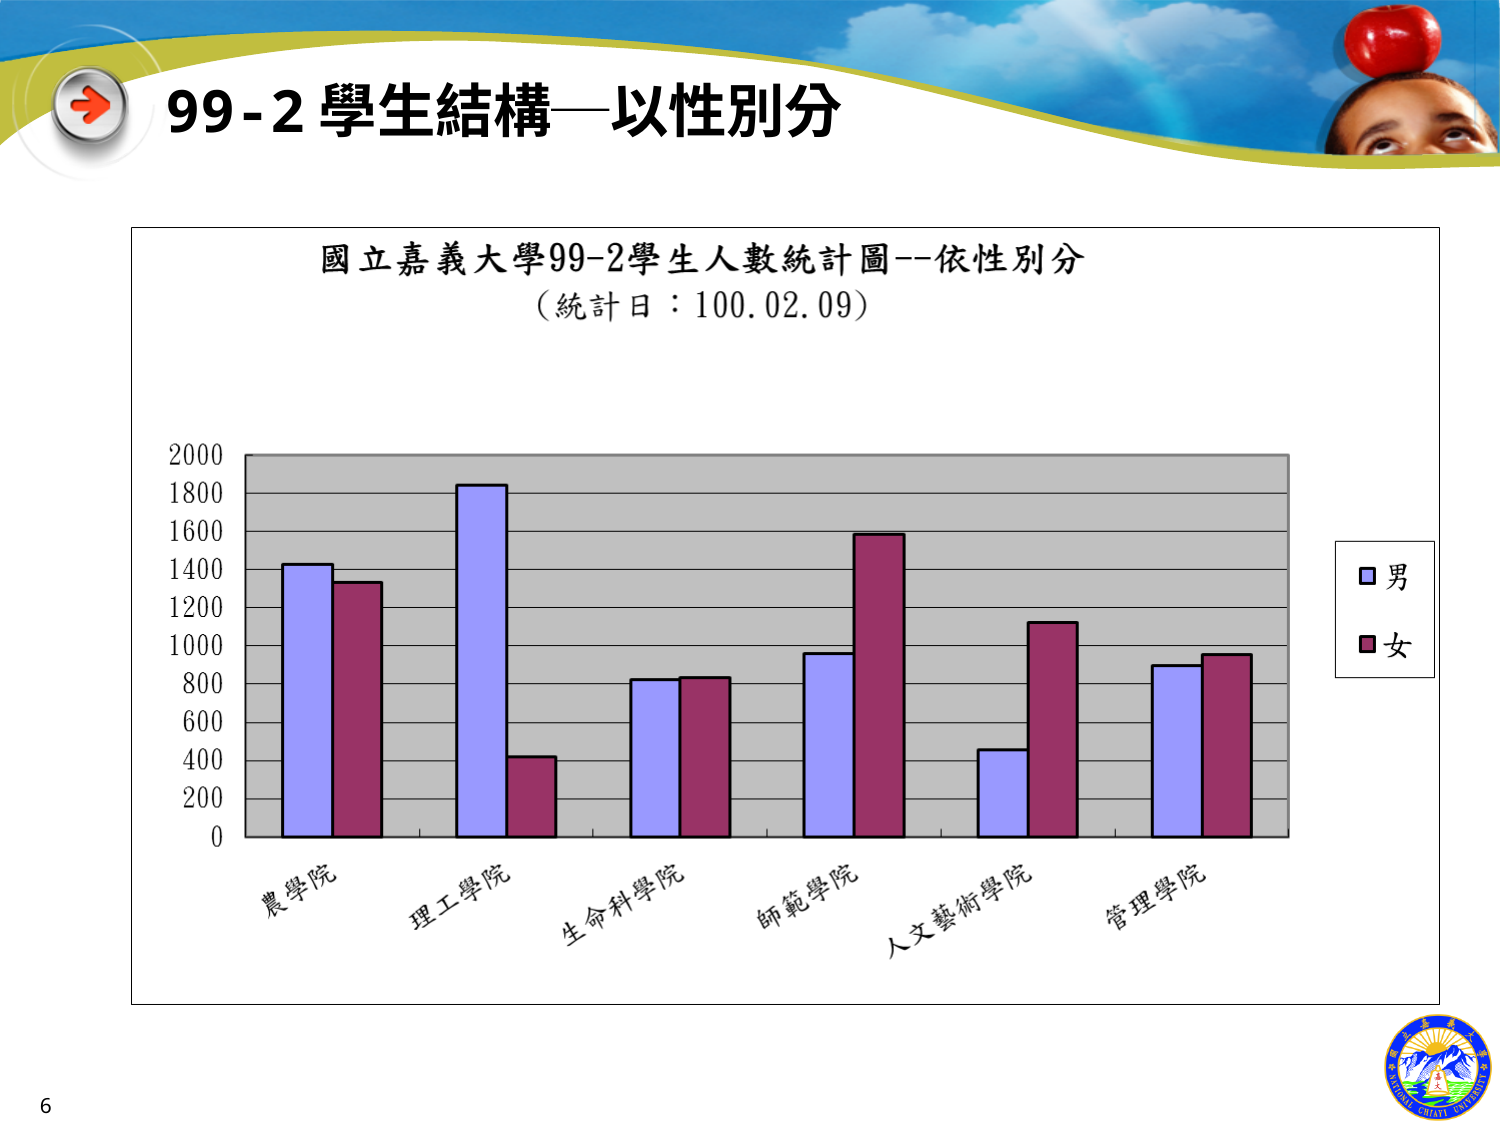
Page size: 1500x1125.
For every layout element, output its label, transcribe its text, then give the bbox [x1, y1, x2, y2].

text_box [24, 1084, 376, 1125]
title 99-2學生結構─以性別分 [150, 62, 888, 155]
chart [123, 220, 1447, 1012]
